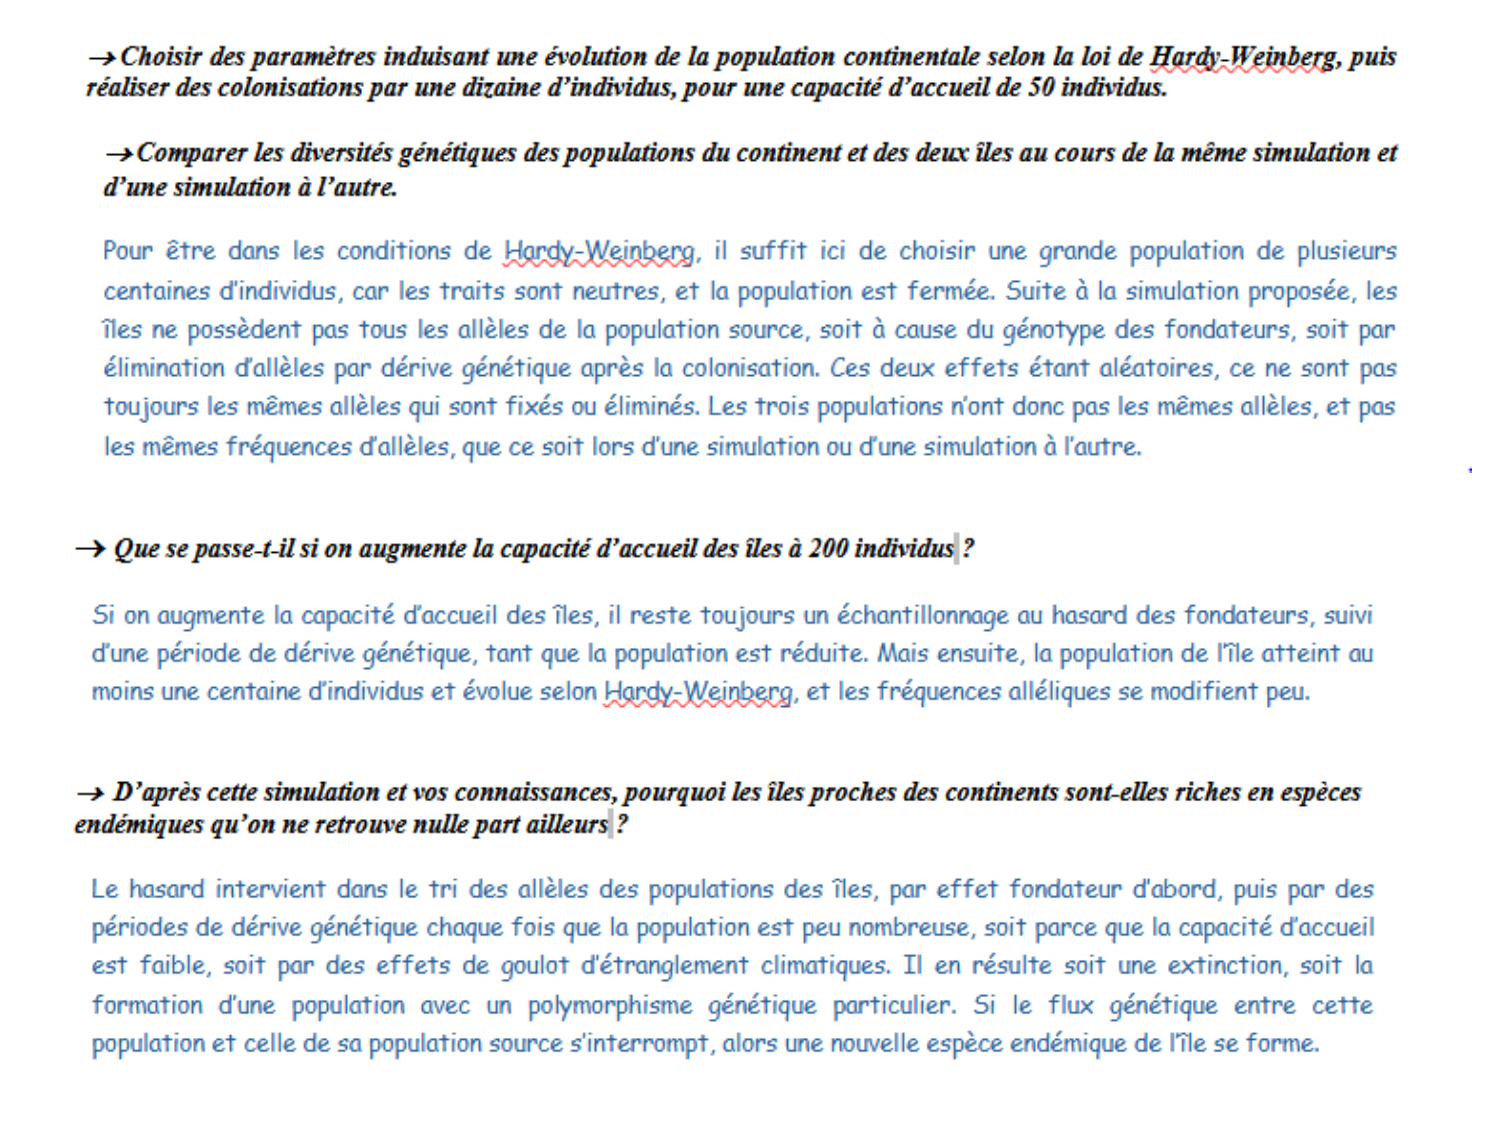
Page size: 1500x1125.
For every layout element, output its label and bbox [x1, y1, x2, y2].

picture [59, 35, 1472, 473]
picture [59, 531, 1409, 1075]
